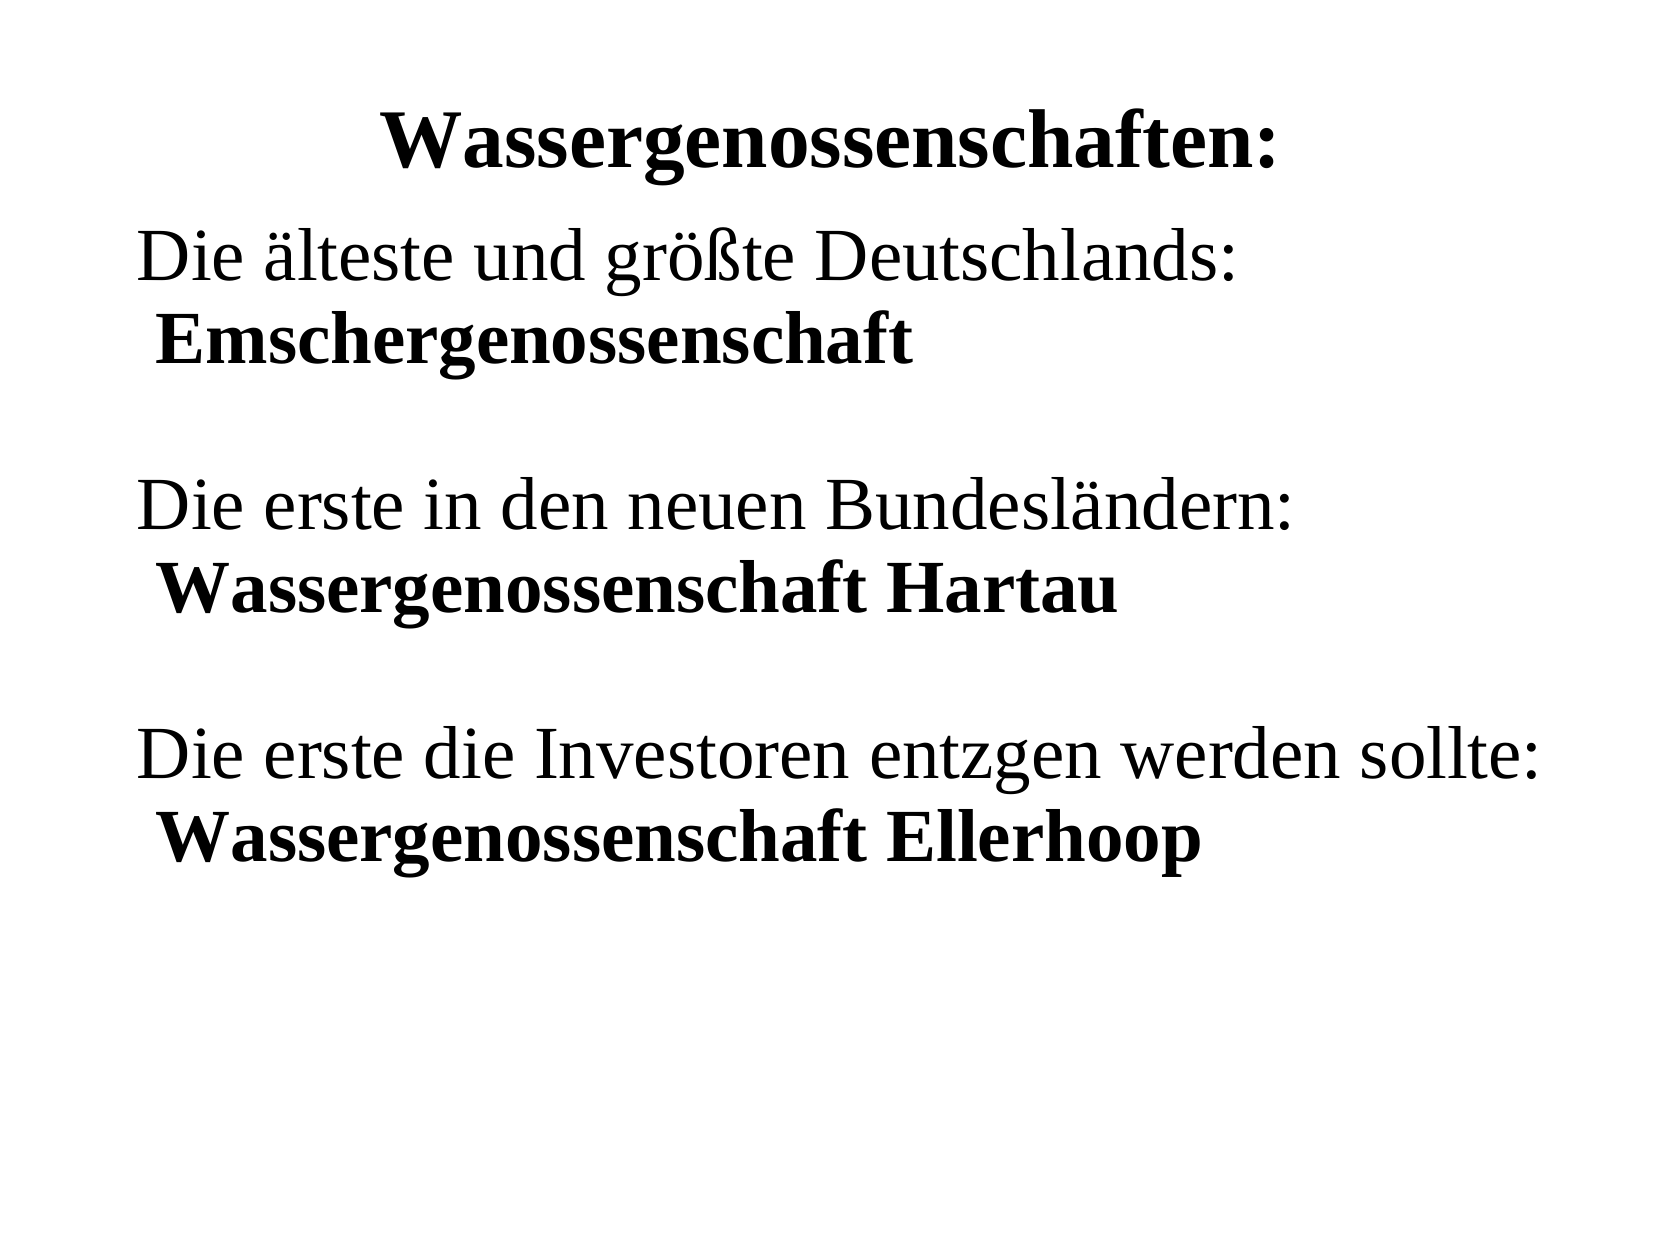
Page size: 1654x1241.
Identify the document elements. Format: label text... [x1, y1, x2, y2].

text_box Wassergenossenschaften: Die älteste und größte Deutschlands: Emschergenossenschaft Die erste in den neuen Bundesländern: Wassergenossenschaft Hartau Die erste die Investoren entzgen werden sollte: Wassergenossenschaft Ellerhoop [118, 93, 1564, 1012]
